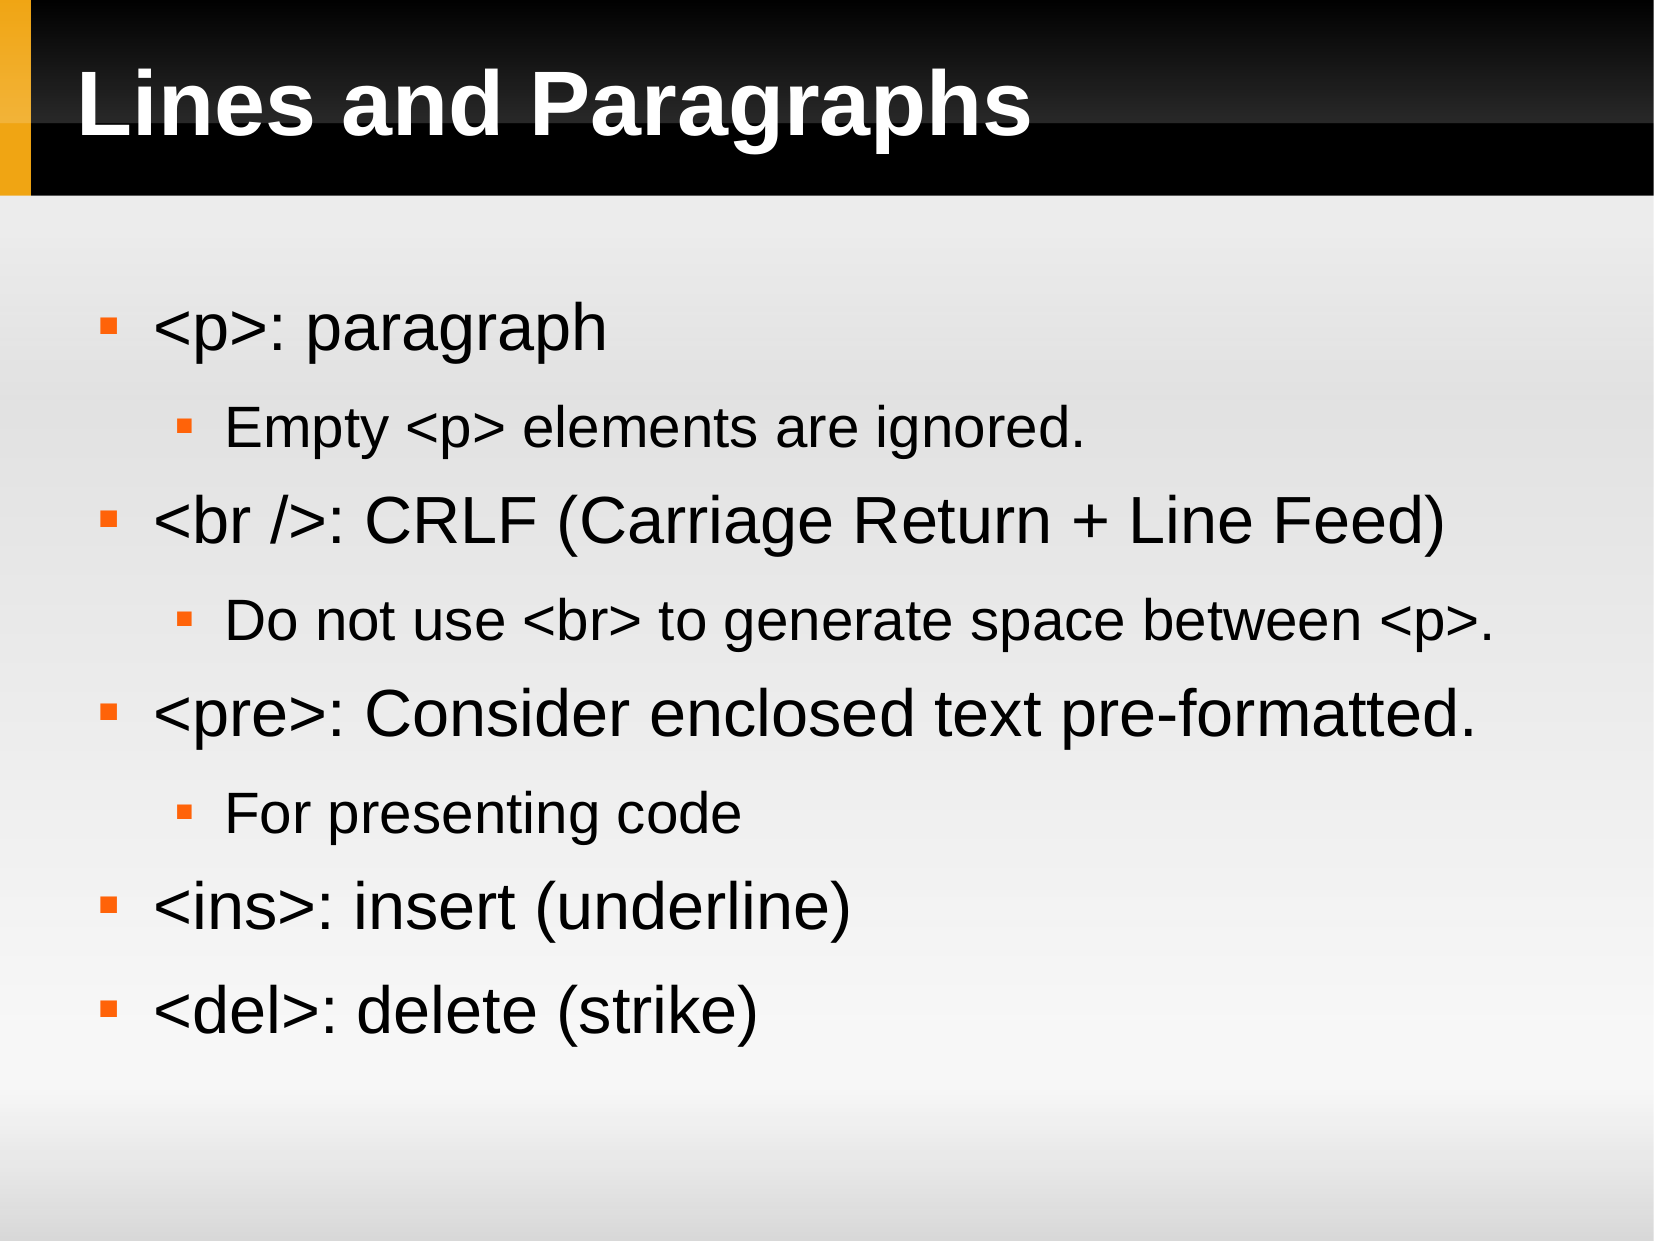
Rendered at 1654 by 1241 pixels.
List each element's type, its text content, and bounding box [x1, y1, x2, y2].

title Lines and Paragraphs [76, 0, 1565, 208]
picture [0, 0, 1654, 1241]
list <p>: paragraph Empty <p> elements are ignored. <br />: CRLF (Carriage Return + Line Feed) Do not use <br> to generate space between <p>. <pre>: Consider enclosed text pre-formatted. For presenting code <ins>: insert (underline) <del>: delete (strike) [82, 290, 1571, 1109]
